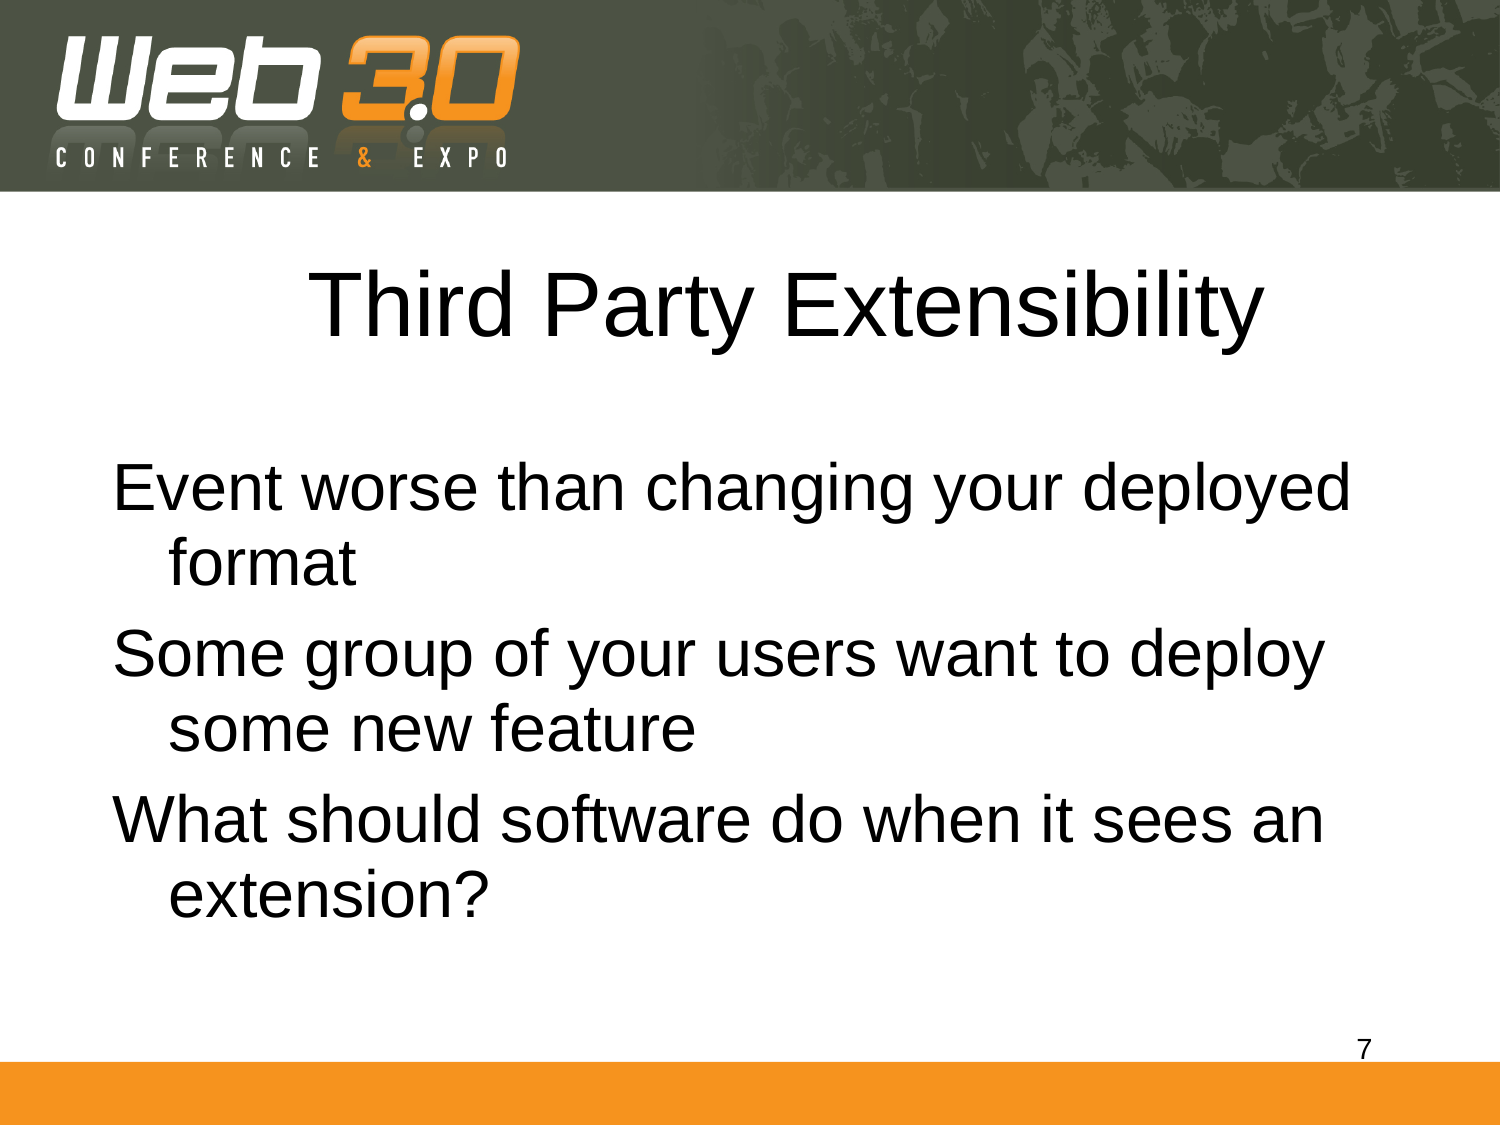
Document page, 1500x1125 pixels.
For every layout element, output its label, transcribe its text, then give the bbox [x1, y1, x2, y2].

list Event worse than changing your deployed format Some group of your users want to deploy some new feature What should software do when it sees an extension? [112, 450, 1388, 1111]
picture [0, 0, 1500, 1125]
title Third Party Extensibility [150, 194, 1426, 416]
